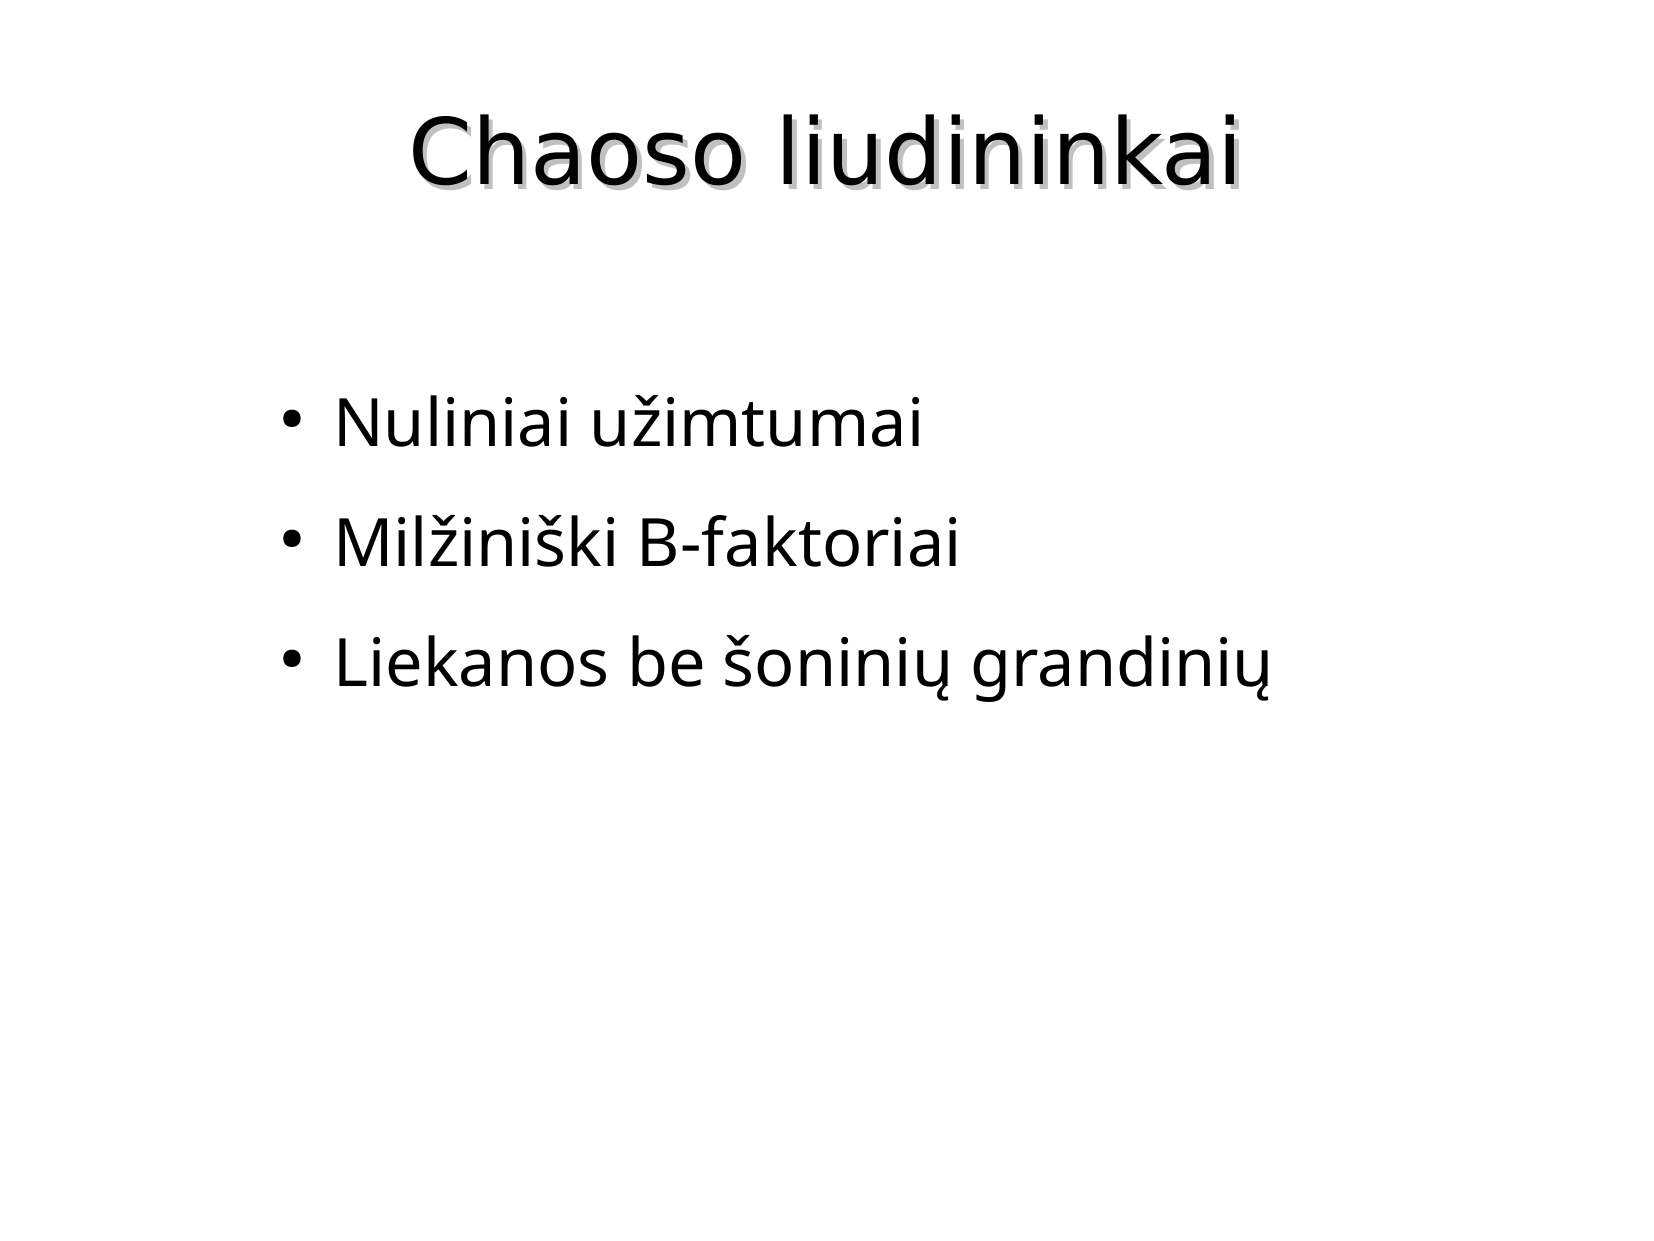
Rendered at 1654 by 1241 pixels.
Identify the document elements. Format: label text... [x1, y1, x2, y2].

title Chaoso liudininkai [82, 49, 1571, 257]
list Nuliniai užimtumai Milžiniški B-faktoriai Liekanos be šoninių grandinių [262, 375, 1463, 702]
